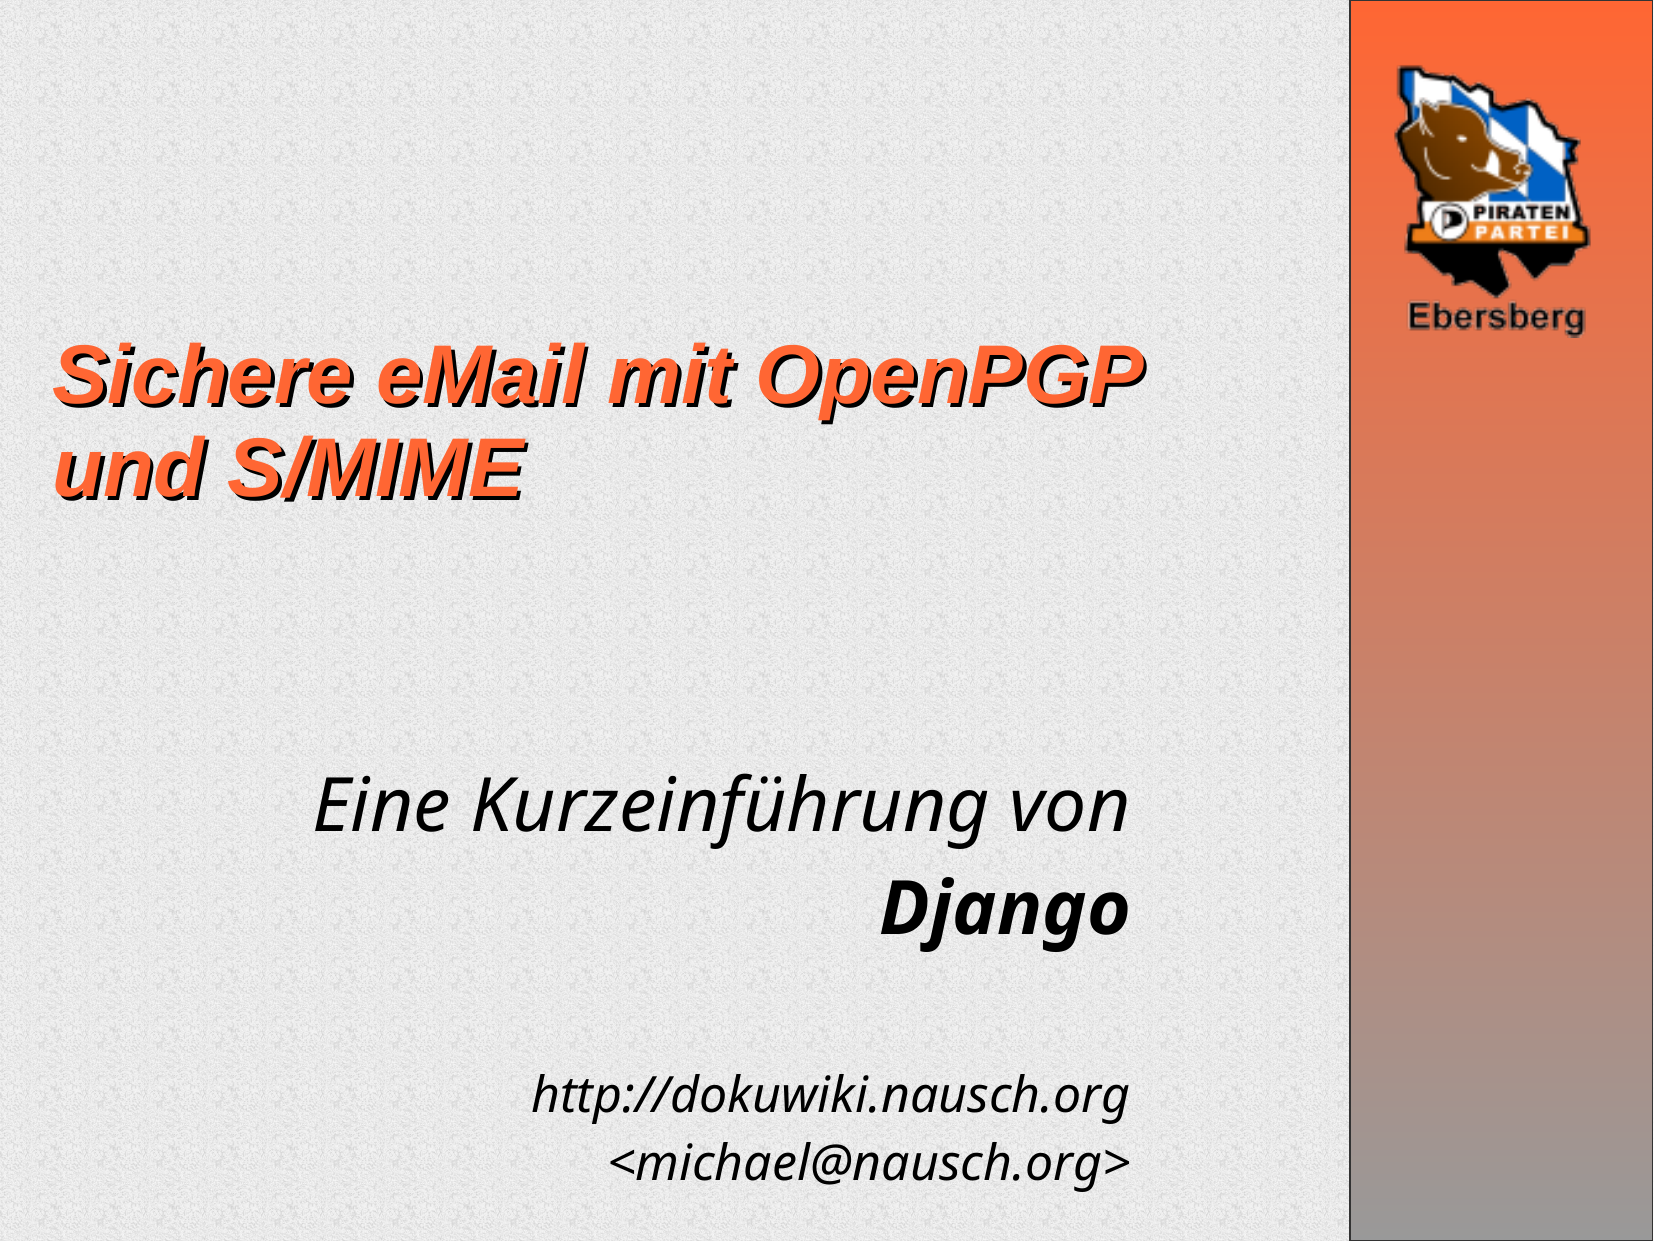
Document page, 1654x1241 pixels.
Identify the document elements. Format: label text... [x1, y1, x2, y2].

picture [0, 0, 1349, 1241]
title Sichere eMail mit OpenPGP und S/MIME [52, 317, 1201, 526]
title Eine Kurzeinführung von Django http://dokuwiki.nausch.org <michael@nausch.org> [187, 784, 1132, 1163]
text_box [1349, 0, 1653, 1241]
picture [1366, 59, 1613, 338]
